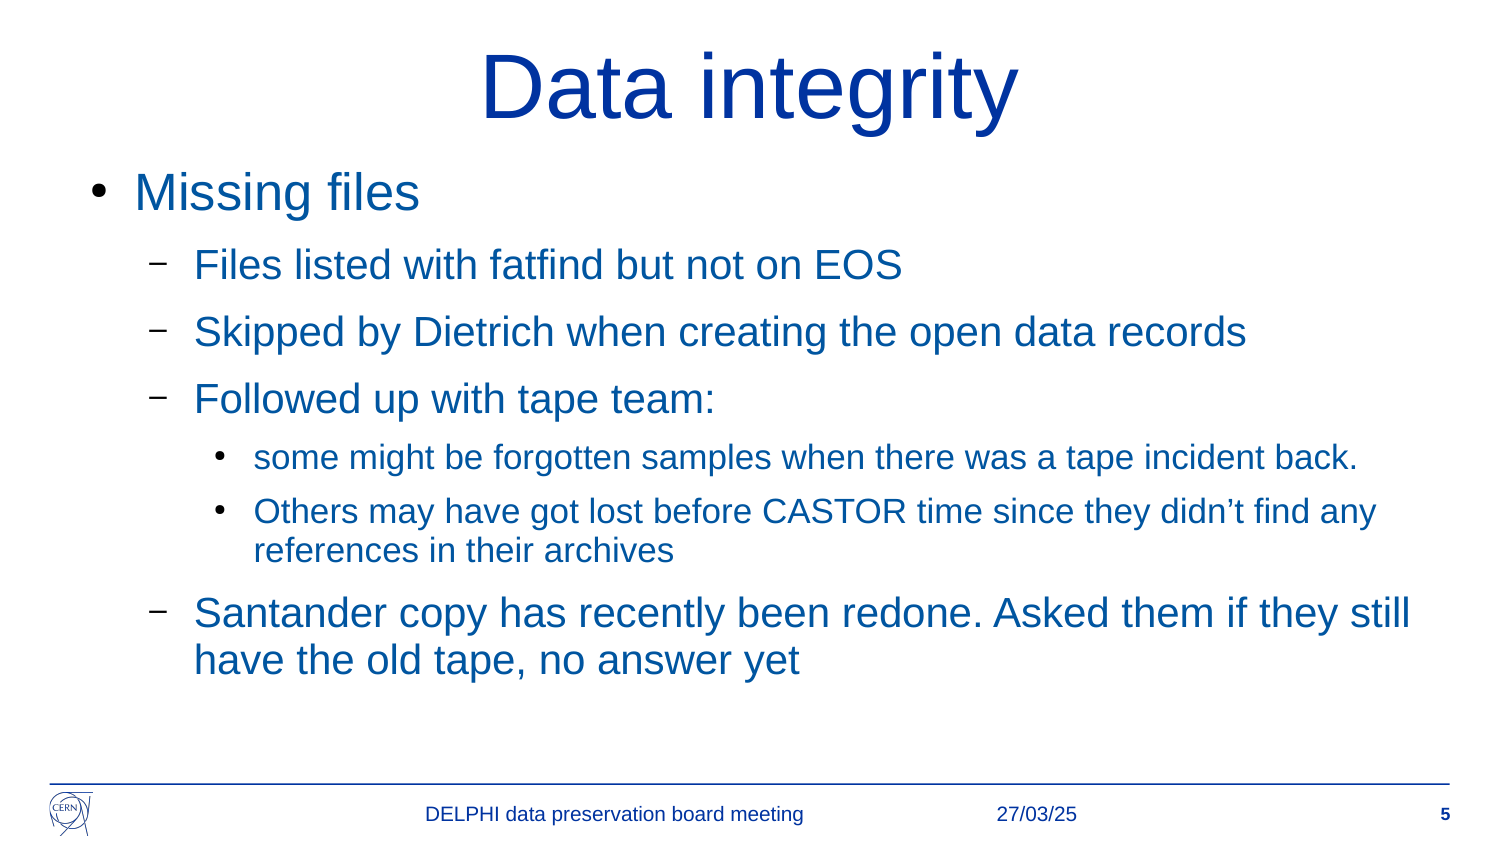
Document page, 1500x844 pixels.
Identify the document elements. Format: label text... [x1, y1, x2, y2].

title Data integrity [75, 28, 1425, 145]
list Missing files Files listed with fatfind but not on EOS Skipped by Dietrich when creating the open data records Followed up with tape team: some might be forgotten samples when there was a tape incident back. Others may have got lost before CASTOR time since they didn’t find any references in their archives Santander copy has recently been redone. Asked them if they still have the old tape, no answer yet [75, 163, 1425, 689]
